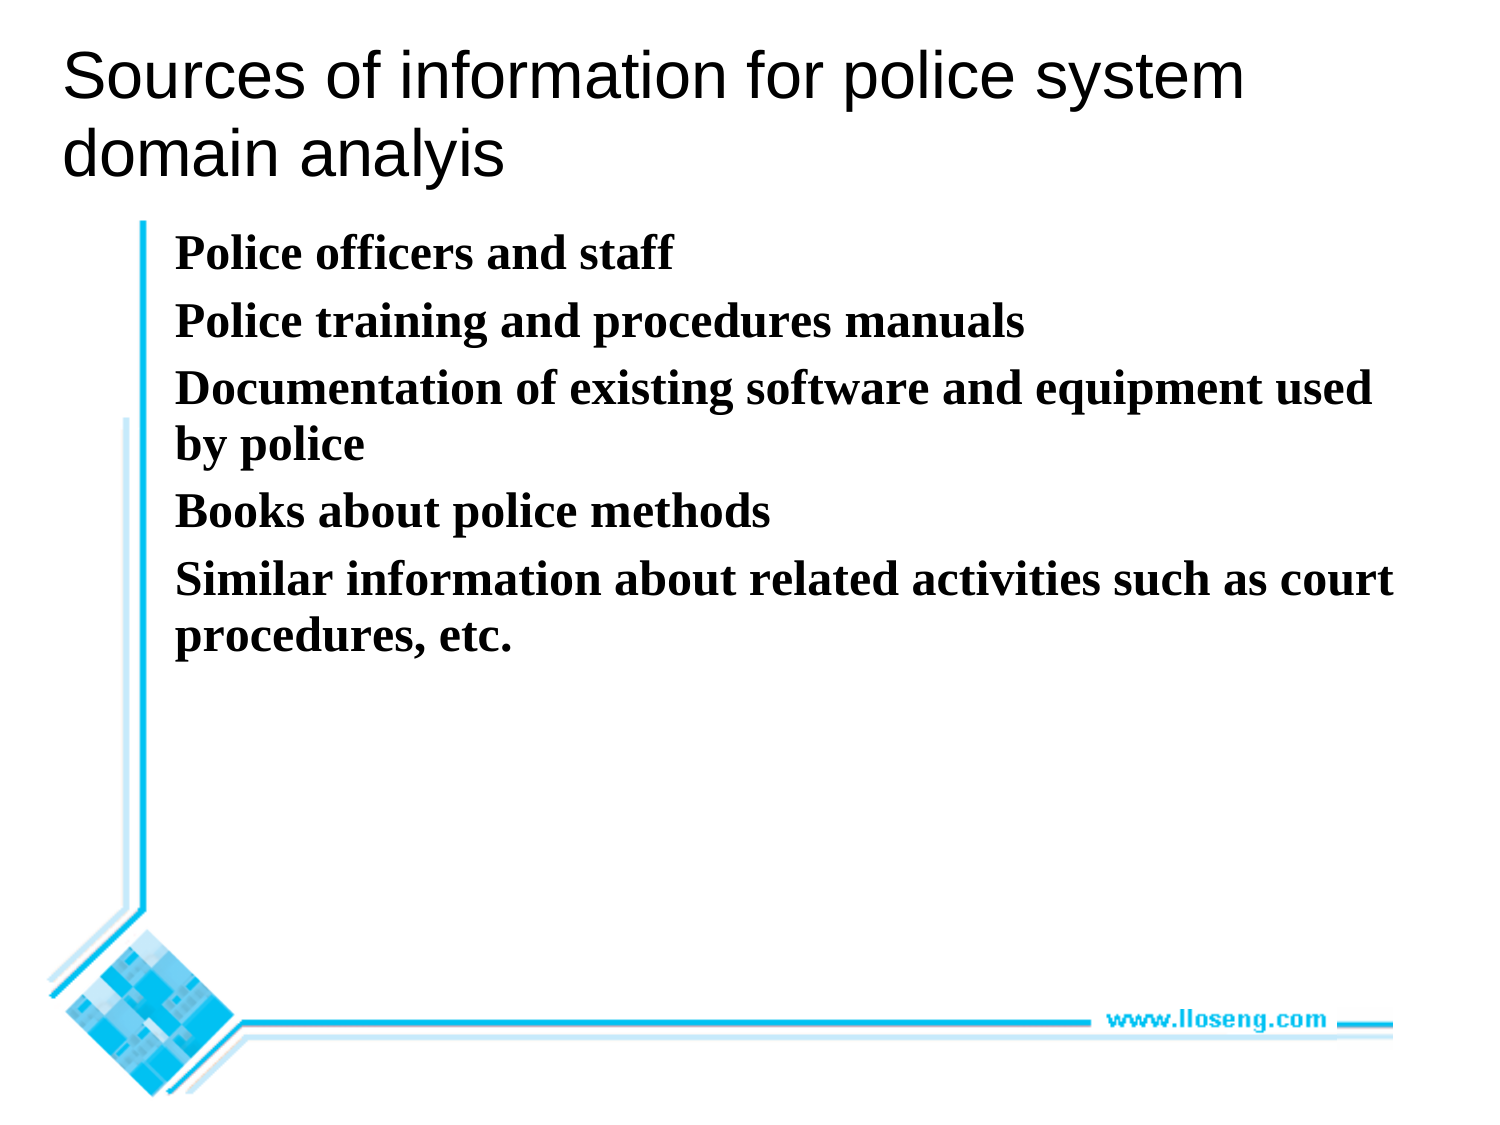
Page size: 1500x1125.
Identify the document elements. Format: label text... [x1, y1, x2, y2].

list Police officers and staff Police training and procedures manuals Documentation of existing software and equipment used by police Books about police methods Similar information about related activities such as court procedures, etc. [174, 224, 1413, 1013]
title Sources of information for police system domain analyis [62, 35, 1413, 190]
picture [35, 209, 1393, 1099]
